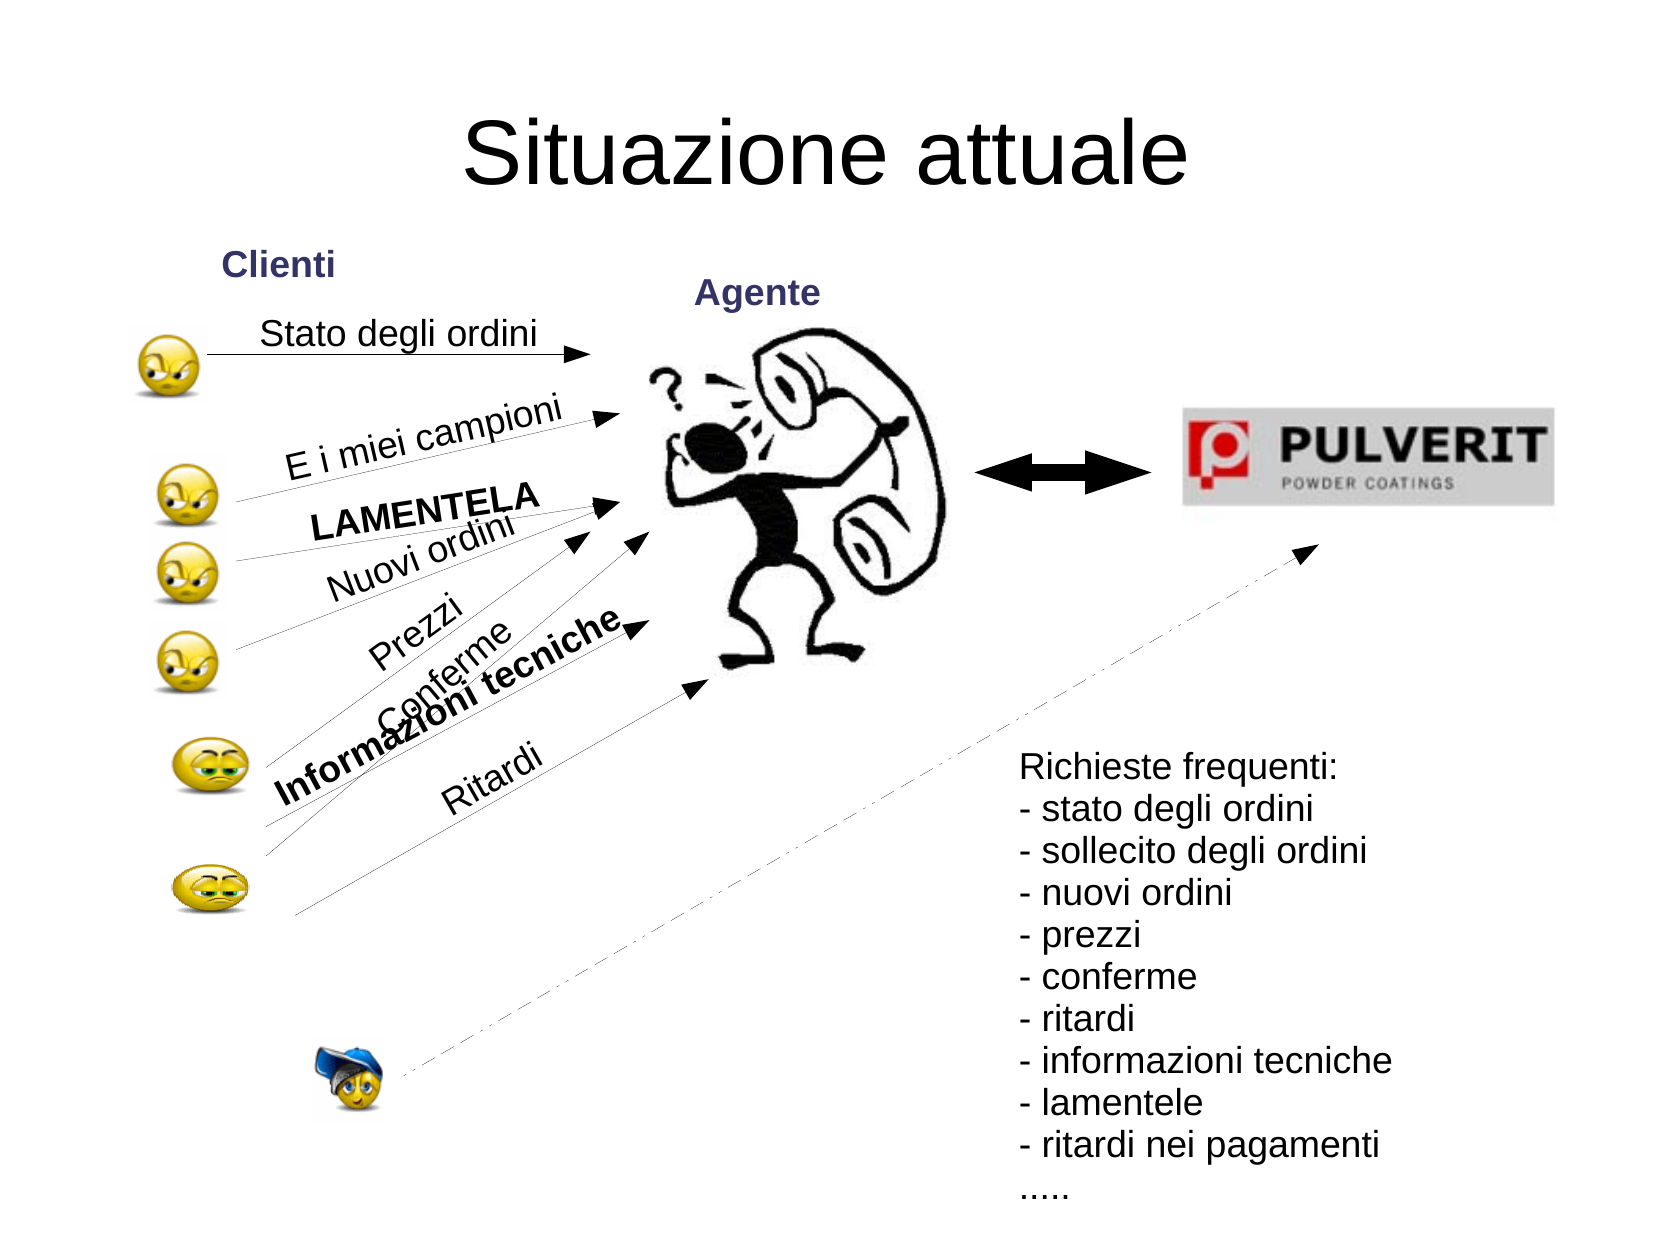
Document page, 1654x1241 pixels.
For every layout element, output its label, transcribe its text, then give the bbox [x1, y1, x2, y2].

title Situazione attuale [82, 56, 1571, 250]
picture [1181, 354, 1557, 563]
picture [156, 728, 266, 798]
picture [128, 324, 207, 403]
text_box Clienti [206, 236, 352, 297]
picture [156, 856, 266, 916]
picture [147, 620, 226, 699]
picture [649, 327, 1002, 680]
picture [147, 453, 226, 610]
text_box Agente [679, 264, 835, 323]
picture [312, 1037, 384, 1123]
text_box Richieste frequenti: - stato degli ordini - sollecito degli ordini - nuovi ordini - prezzi - conferme - ritardi - informazioni tecniche - lamentele - ritardi nei pagamenti ..... [1003, 738, 1595, 1216]
